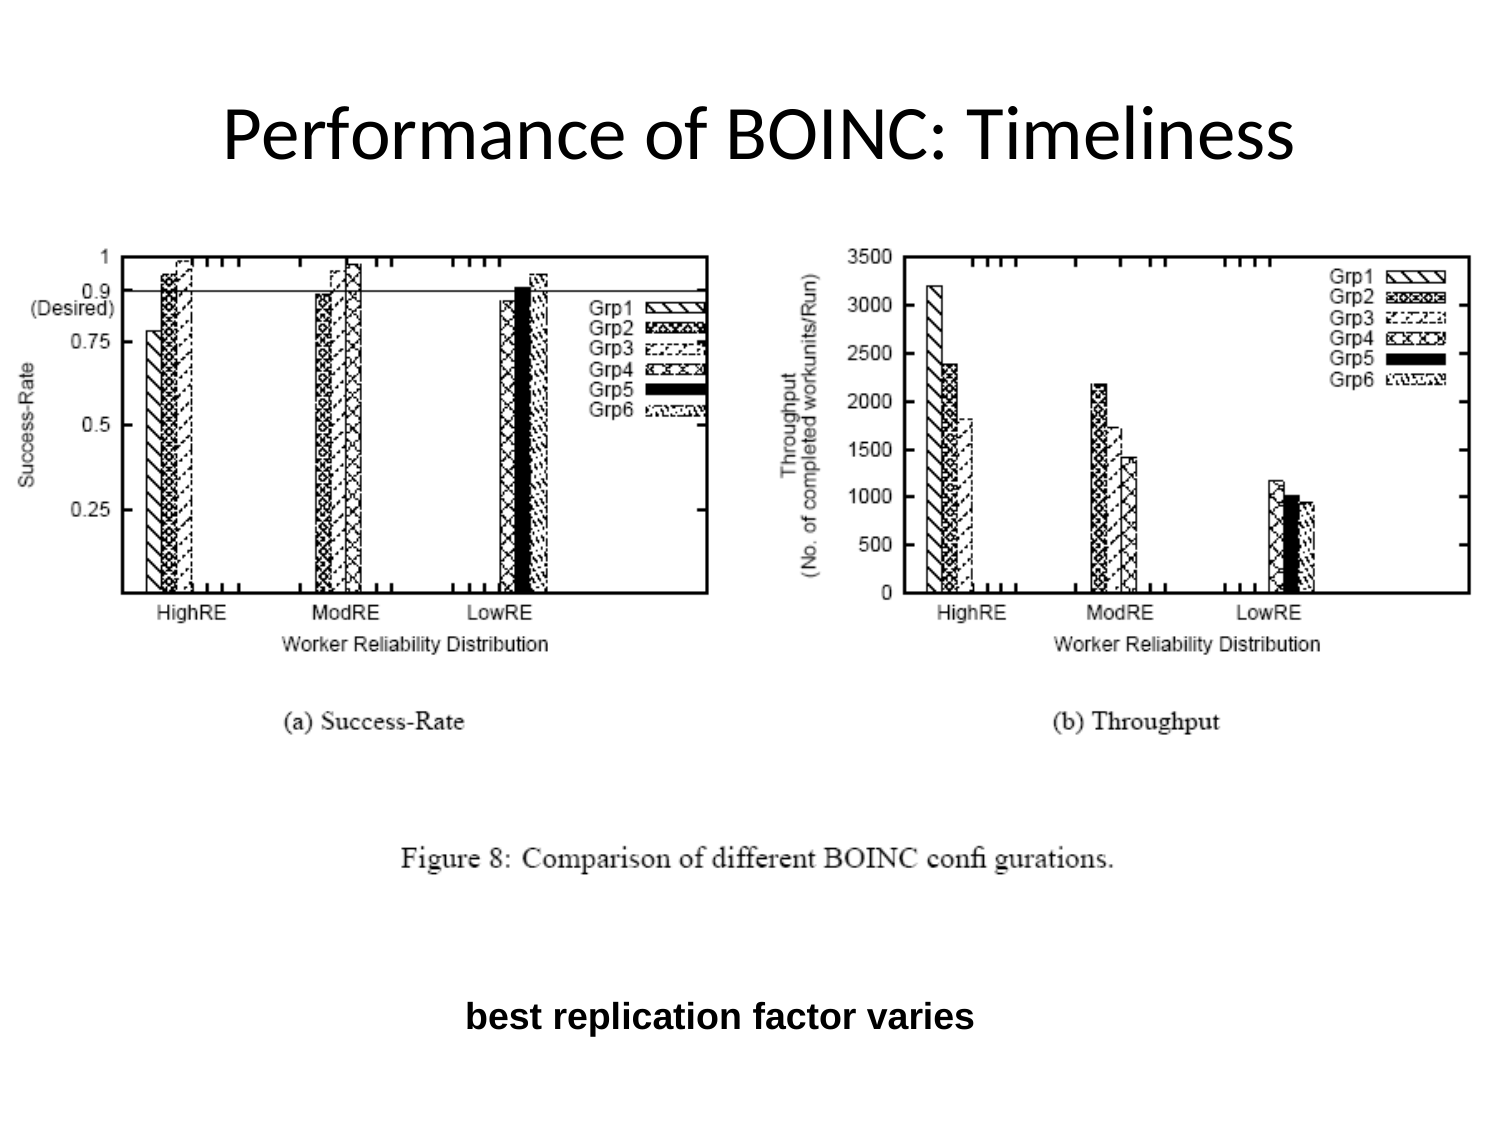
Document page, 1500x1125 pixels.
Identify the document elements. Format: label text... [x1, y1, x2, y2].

picture [0, 224, 1500, 883]
text_box best replication factor varies [450, 987, 991, 1045]
title Performance of BOINC: Timeliness [75, 45, 1426, 224]
